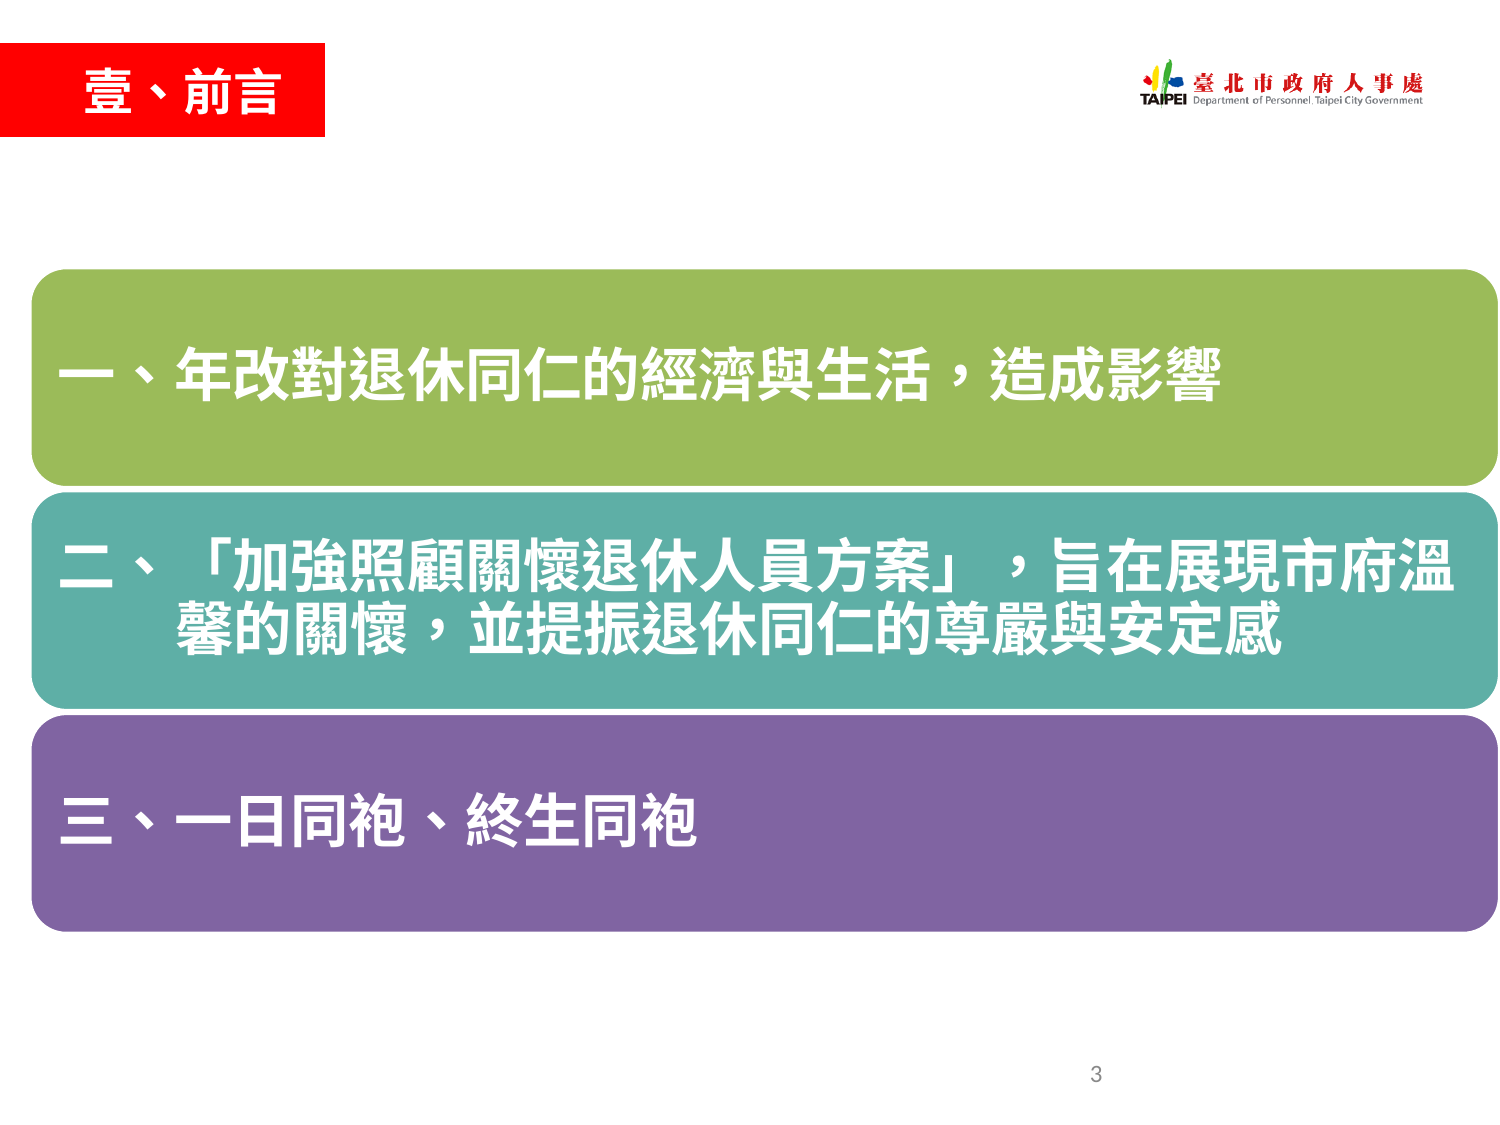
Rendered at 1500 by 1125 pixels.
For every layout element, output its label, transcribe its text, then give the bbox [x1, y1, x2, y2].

text_box 一、年改對退休同仁的經濟與生活，造成影響 [29, 267, 1500, 489]
text_box 2 [1074, 1042, 1426, 1103]
text_box 壹、前言 [0, 43, 325, 137]
text_box 三、一日同袍、終生同袍 [29, 713, 1500, 934]
text_box 二、「加強照顧關懷退休人員方案」，旨在展現市府溫馨的關懷，並提振退休同仁的尊嚴與安定感 [29, 490, 1500, 711]
